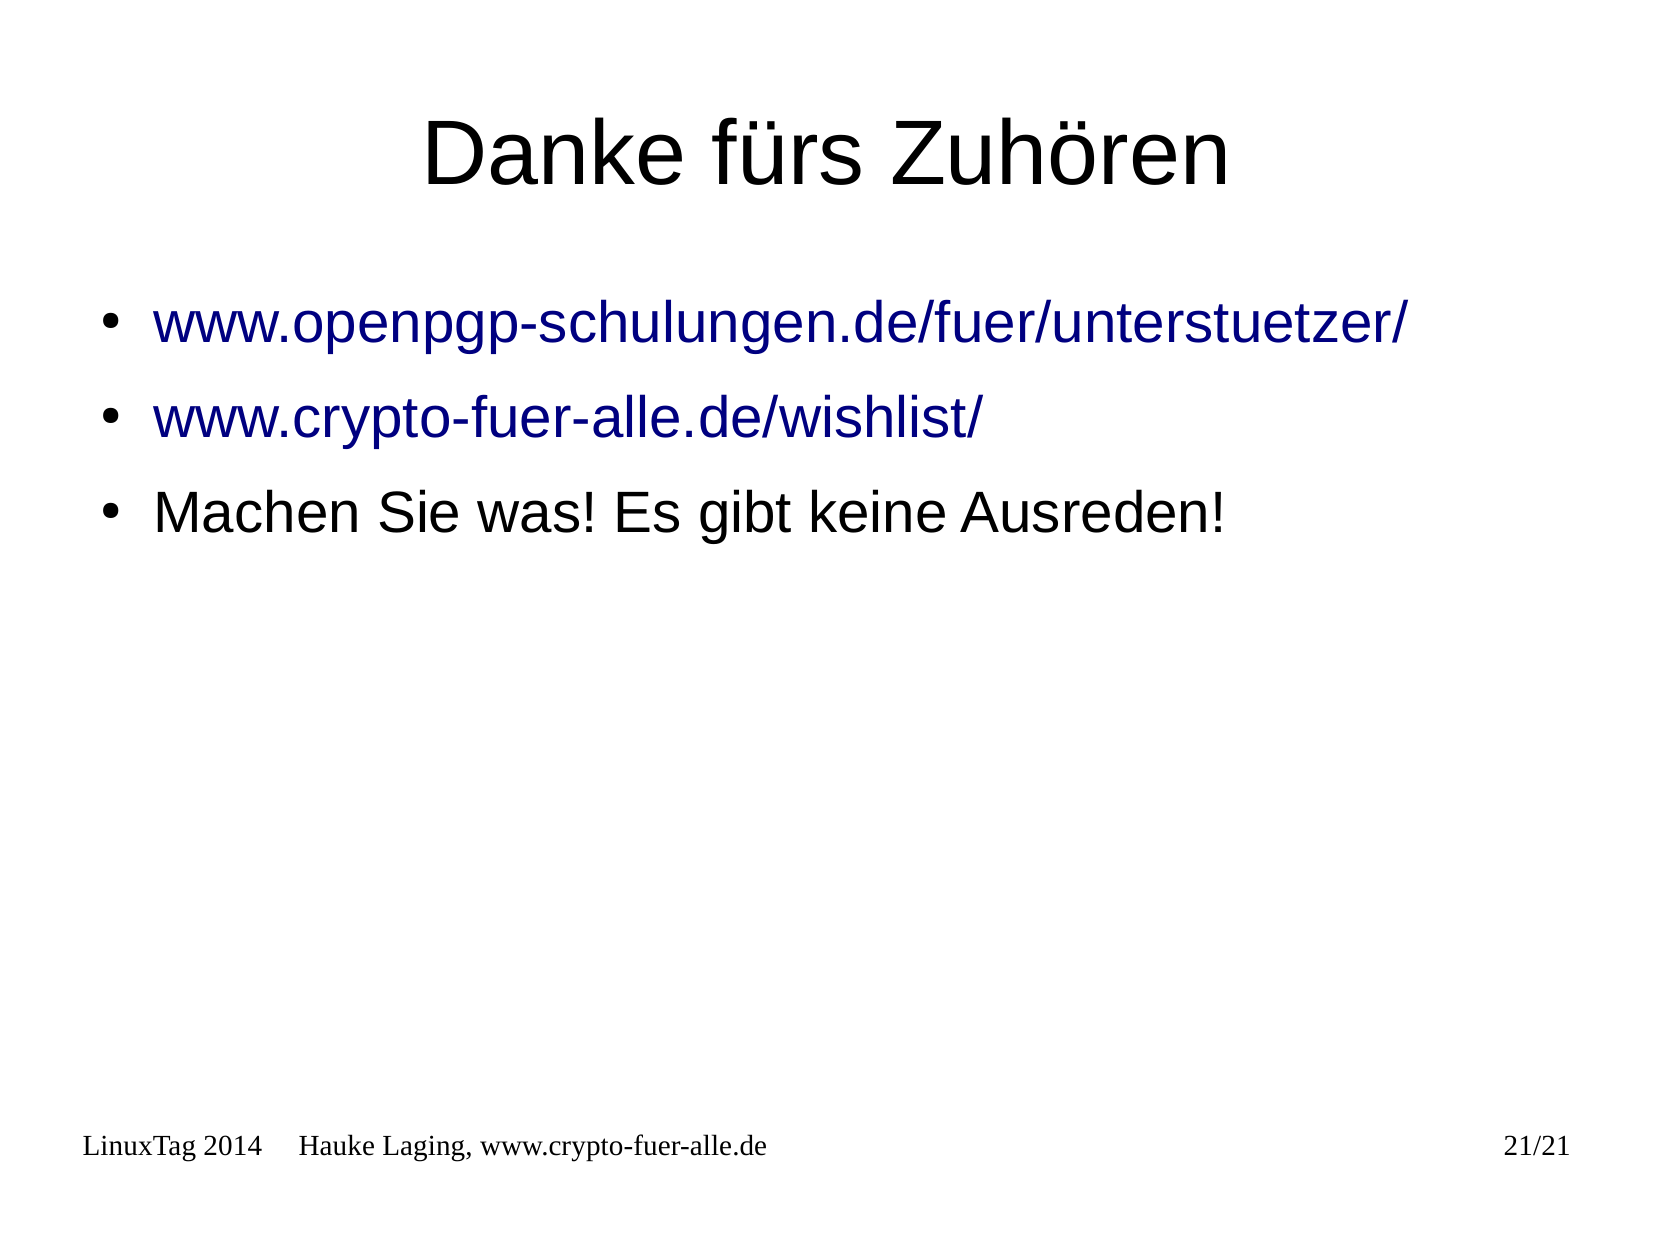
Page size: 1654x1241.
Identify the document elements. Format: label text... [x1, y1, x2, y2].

title Danke fürs Zuhören [82, 49, 1571, 257]
list www.openpgp-schulungen.de/fuer/unterstuetzer/ www.crypto-fuer-alle.de/wishlist/ Machen Sie was! Es gibt keine Ausreden! [82, 290, 1571, 1109]
